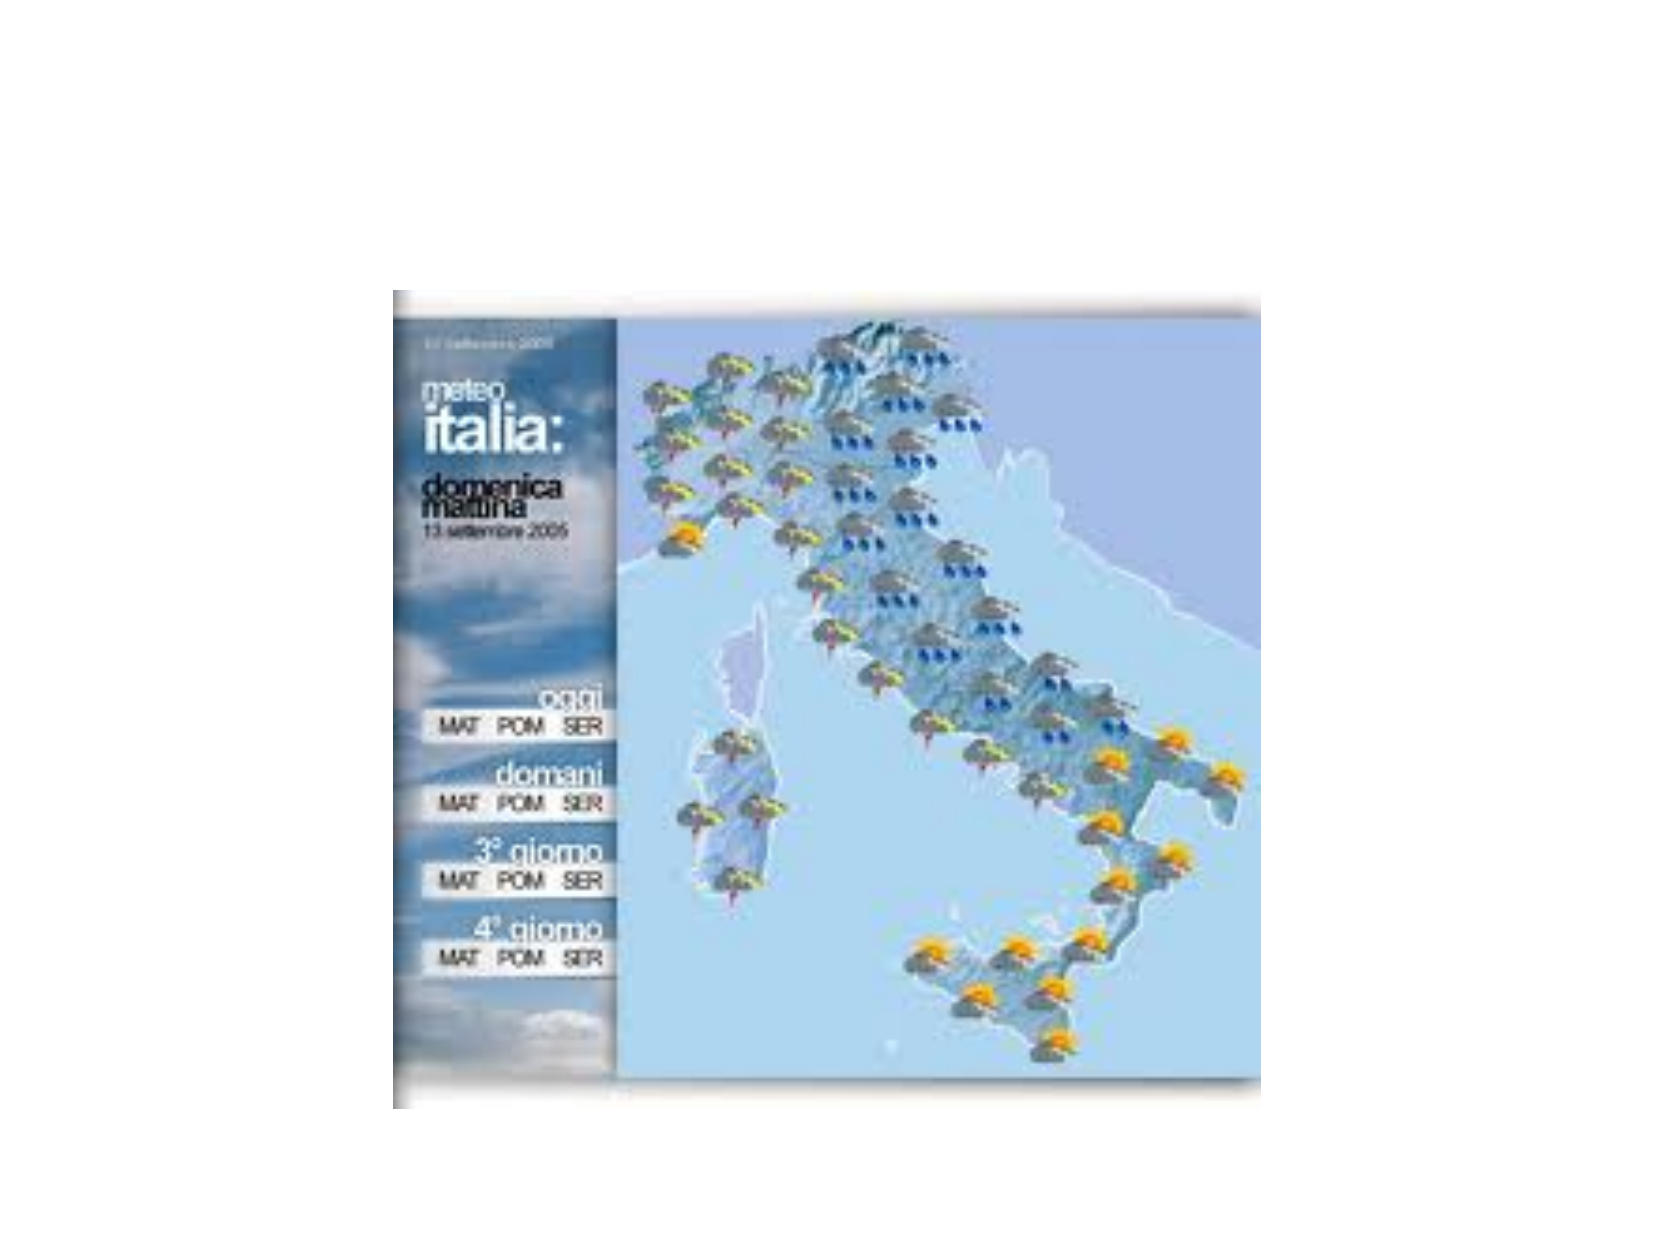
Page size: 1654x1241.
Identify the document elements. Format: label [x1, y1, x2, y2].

picture [393, 290, 1261, 1109]
